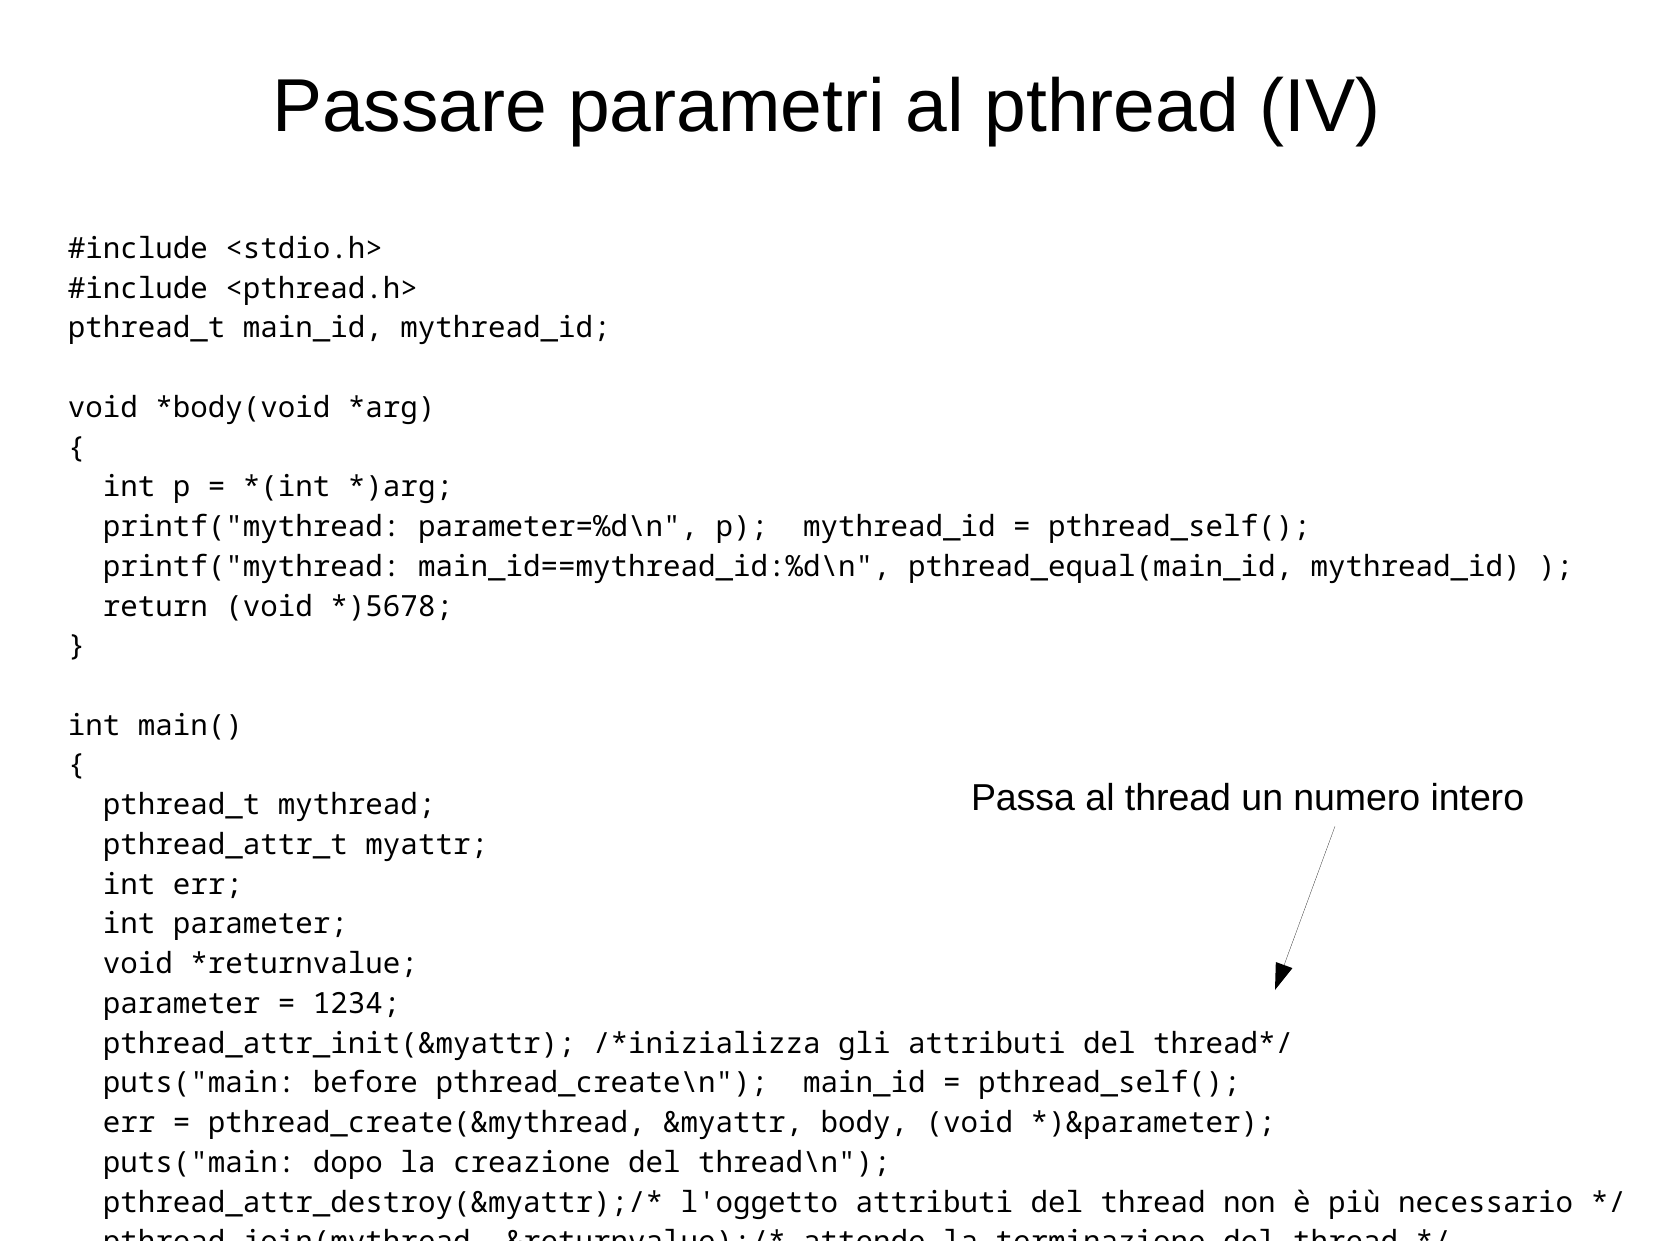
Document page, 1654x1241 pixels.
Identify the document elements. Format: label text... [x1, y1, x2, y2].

text_box Passa al thread un numero intero [956, 769, 1654, 827]
title Passare parametri al pthread (IV) [82, 2, 1571, 180]
text_box #include <stdio.h> #include <pthread.h> pthread_t main_id, mythread_id; void *body(void *arg) { int p = *(int *)arg; printf("mythread: parameter=%d\n", p); mythread_id = pthread_self(); printf("mythread: main_id==mythread_id:%d\n", pthread_equal(main_id, mythread_id) ); return (void *)5678; } int main() { pthread_t mythread; pthread_attr_t myattr; int err; int parameter; void *returnvalue; parameter = 1234; pthread_attr_init(&myattr); /*inizializza gli attributi del thread*/ puts("main: before pthread_create\n"); main_id = pthread_self(); err = pthread_create(&mythread, &myattr, body, (void *)&parameter); puts("main: dopo la creazione del thread\n"); pthread_attr_destroy(&myattr);/* l'oggetto attributi del thread non è più necessario */ pthread_join(mythread, &returnvalue);/* attende la terminazione del thread */ printf("main: returnvalue is %d\n", (int)returnvalue); return 0; } [53, 180, 1654, 1241]
